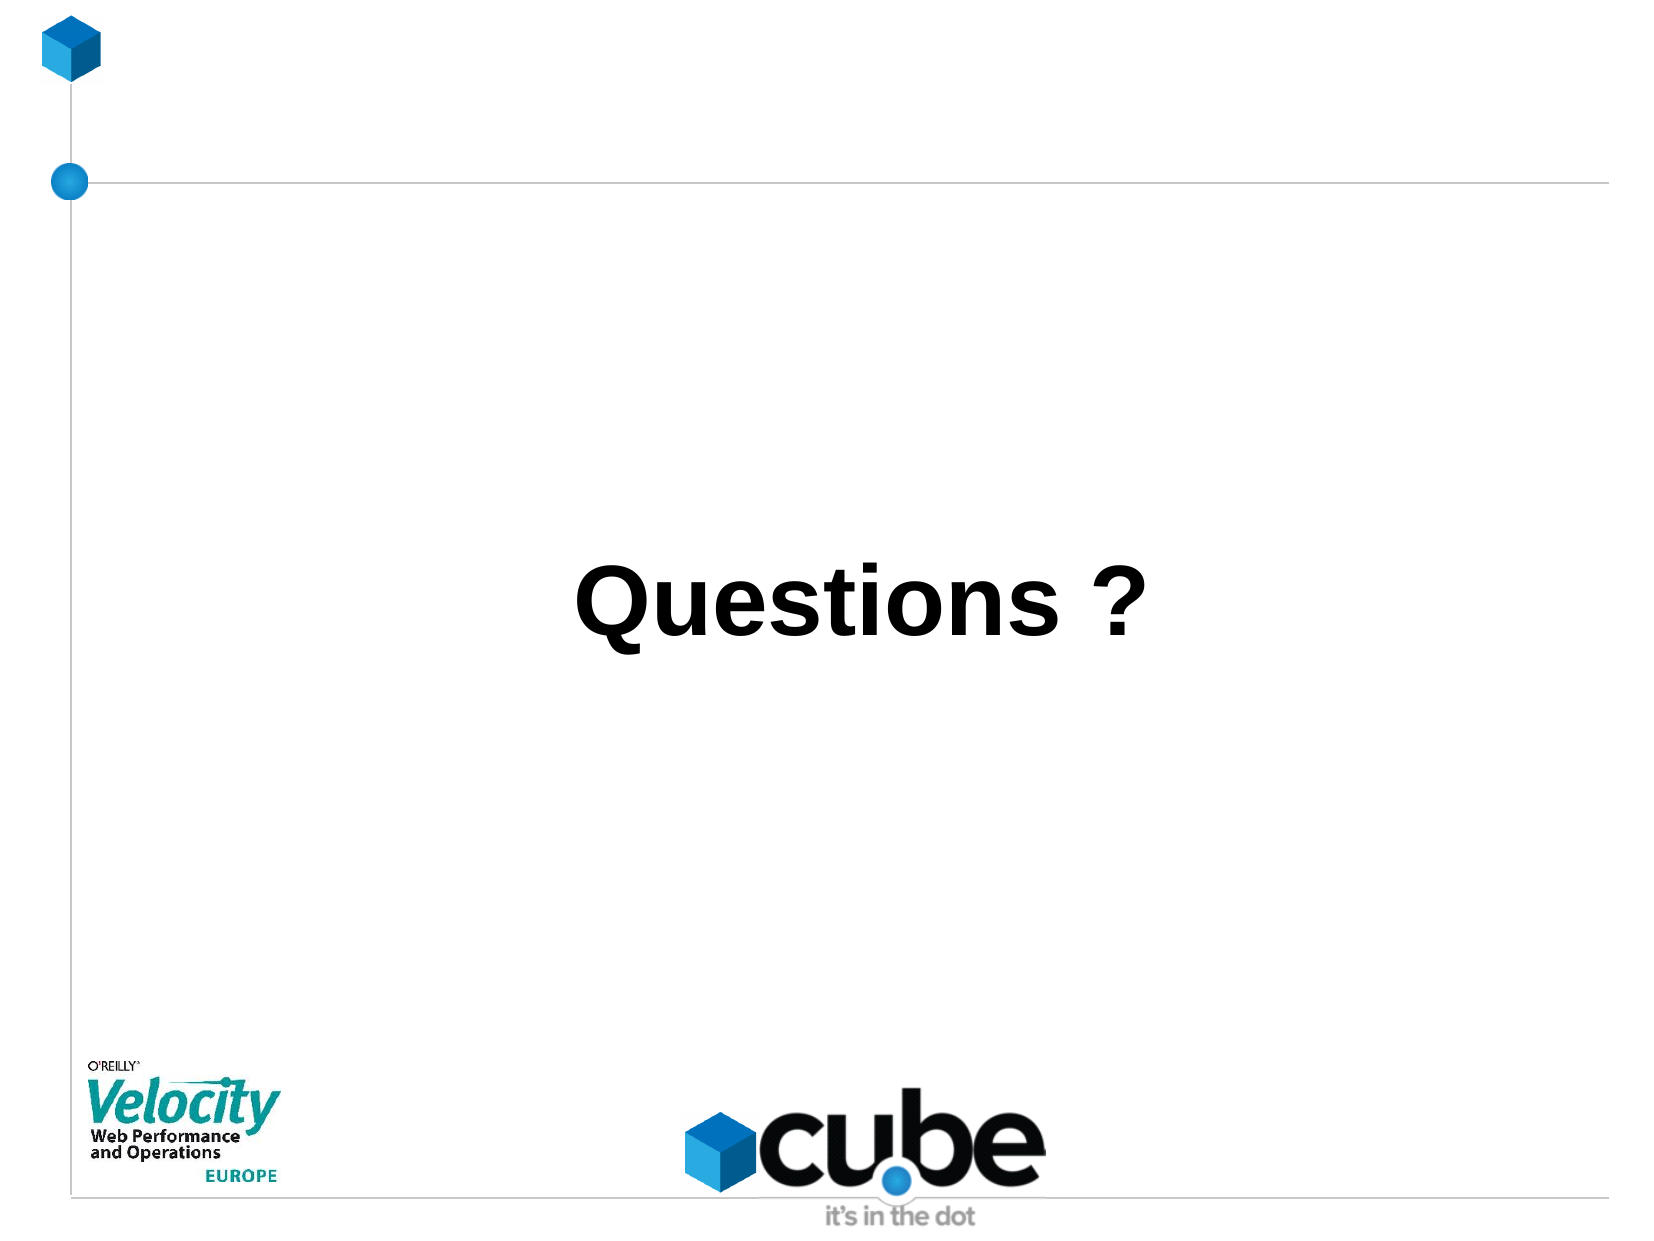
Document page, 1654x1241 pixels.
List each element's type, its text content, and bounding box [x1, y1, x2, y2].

picture [88, 1061, 281, 1182]
list Questions ? [82, 191, 1571, 1011]
